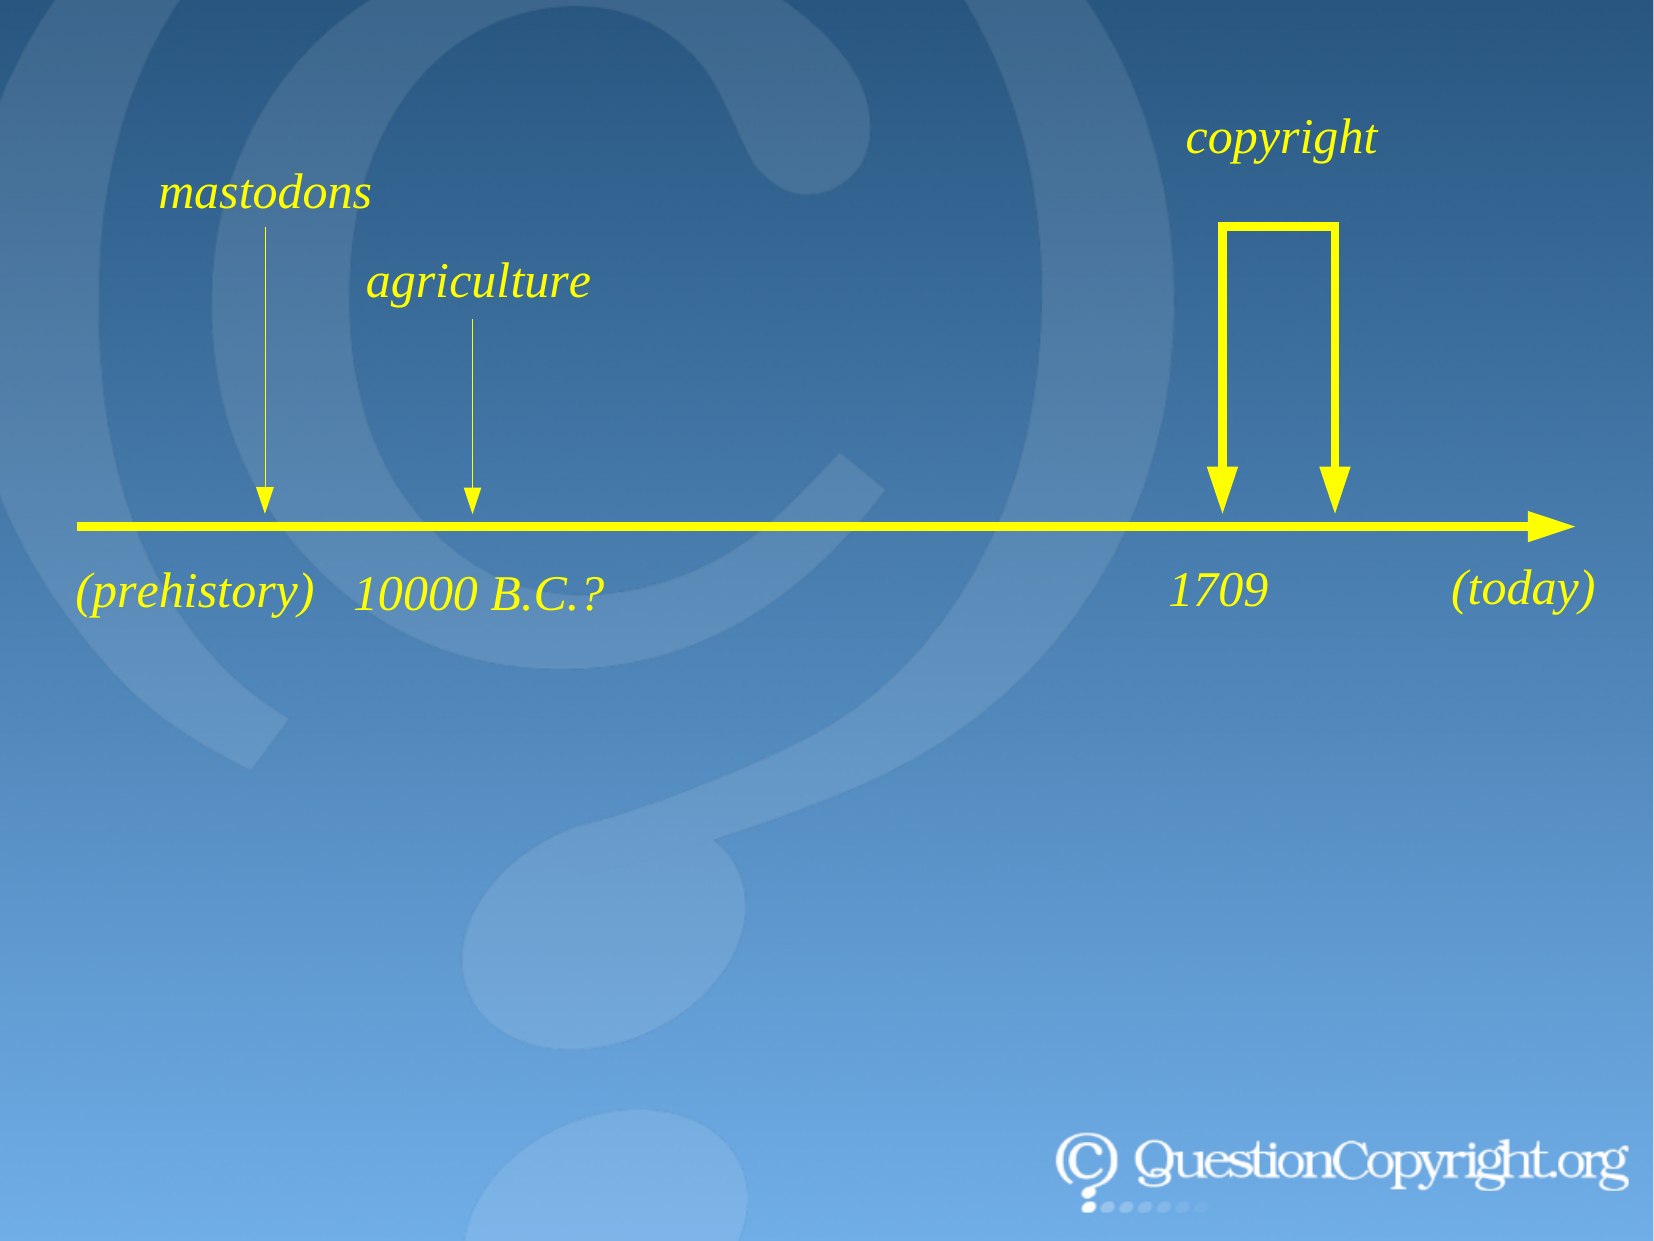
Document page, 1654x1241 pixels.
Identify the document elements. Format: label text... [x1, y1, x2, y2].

text_box copyright [1170, 101, 1393, 177]
text_box mastodons [143, 156, 388, 231]
text_box (prehistory) [60, 555, 330, 630]
text_box (today) [1436, 552, 1611, 627]
text_box agriculture [351, 245, 607, 321]
picture [0, 0, 1654, 1241]
text_box 1709 [1153, 555, 1400, 630]
text_box 10000 B.C.? [338, 558, 620, 634]
